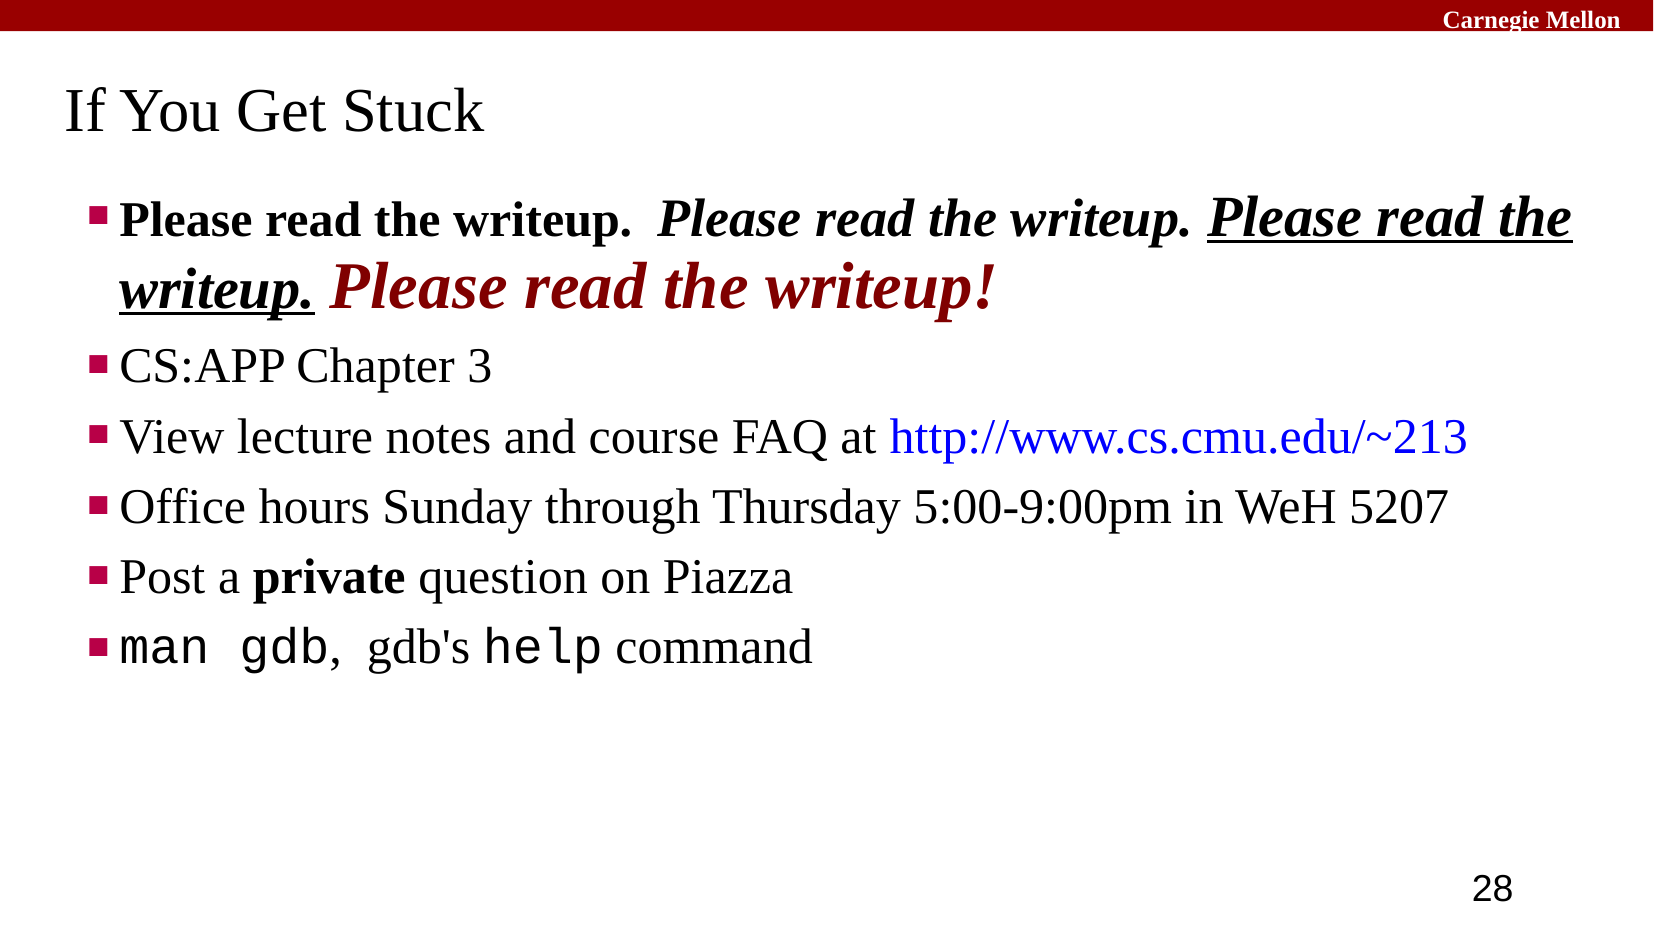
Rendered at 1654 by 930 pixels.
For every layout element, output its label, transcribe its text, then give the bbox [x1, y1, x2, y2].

list Please read the writeup. Please read the writeup. Please read the writeup. Please read the writeup! CS:APP Chapter 3 View lecture notes and course FAQ at http://www.cs.cmu.edu/~213 Office hours Sunday through Thursday 5:00-9:00pm in WeH 5207 Post a private question on Piazza man gdb, gdb's help command [71, 184, 1576, 859]
title If You Get Stuck [64, 58, 1576, 163]
